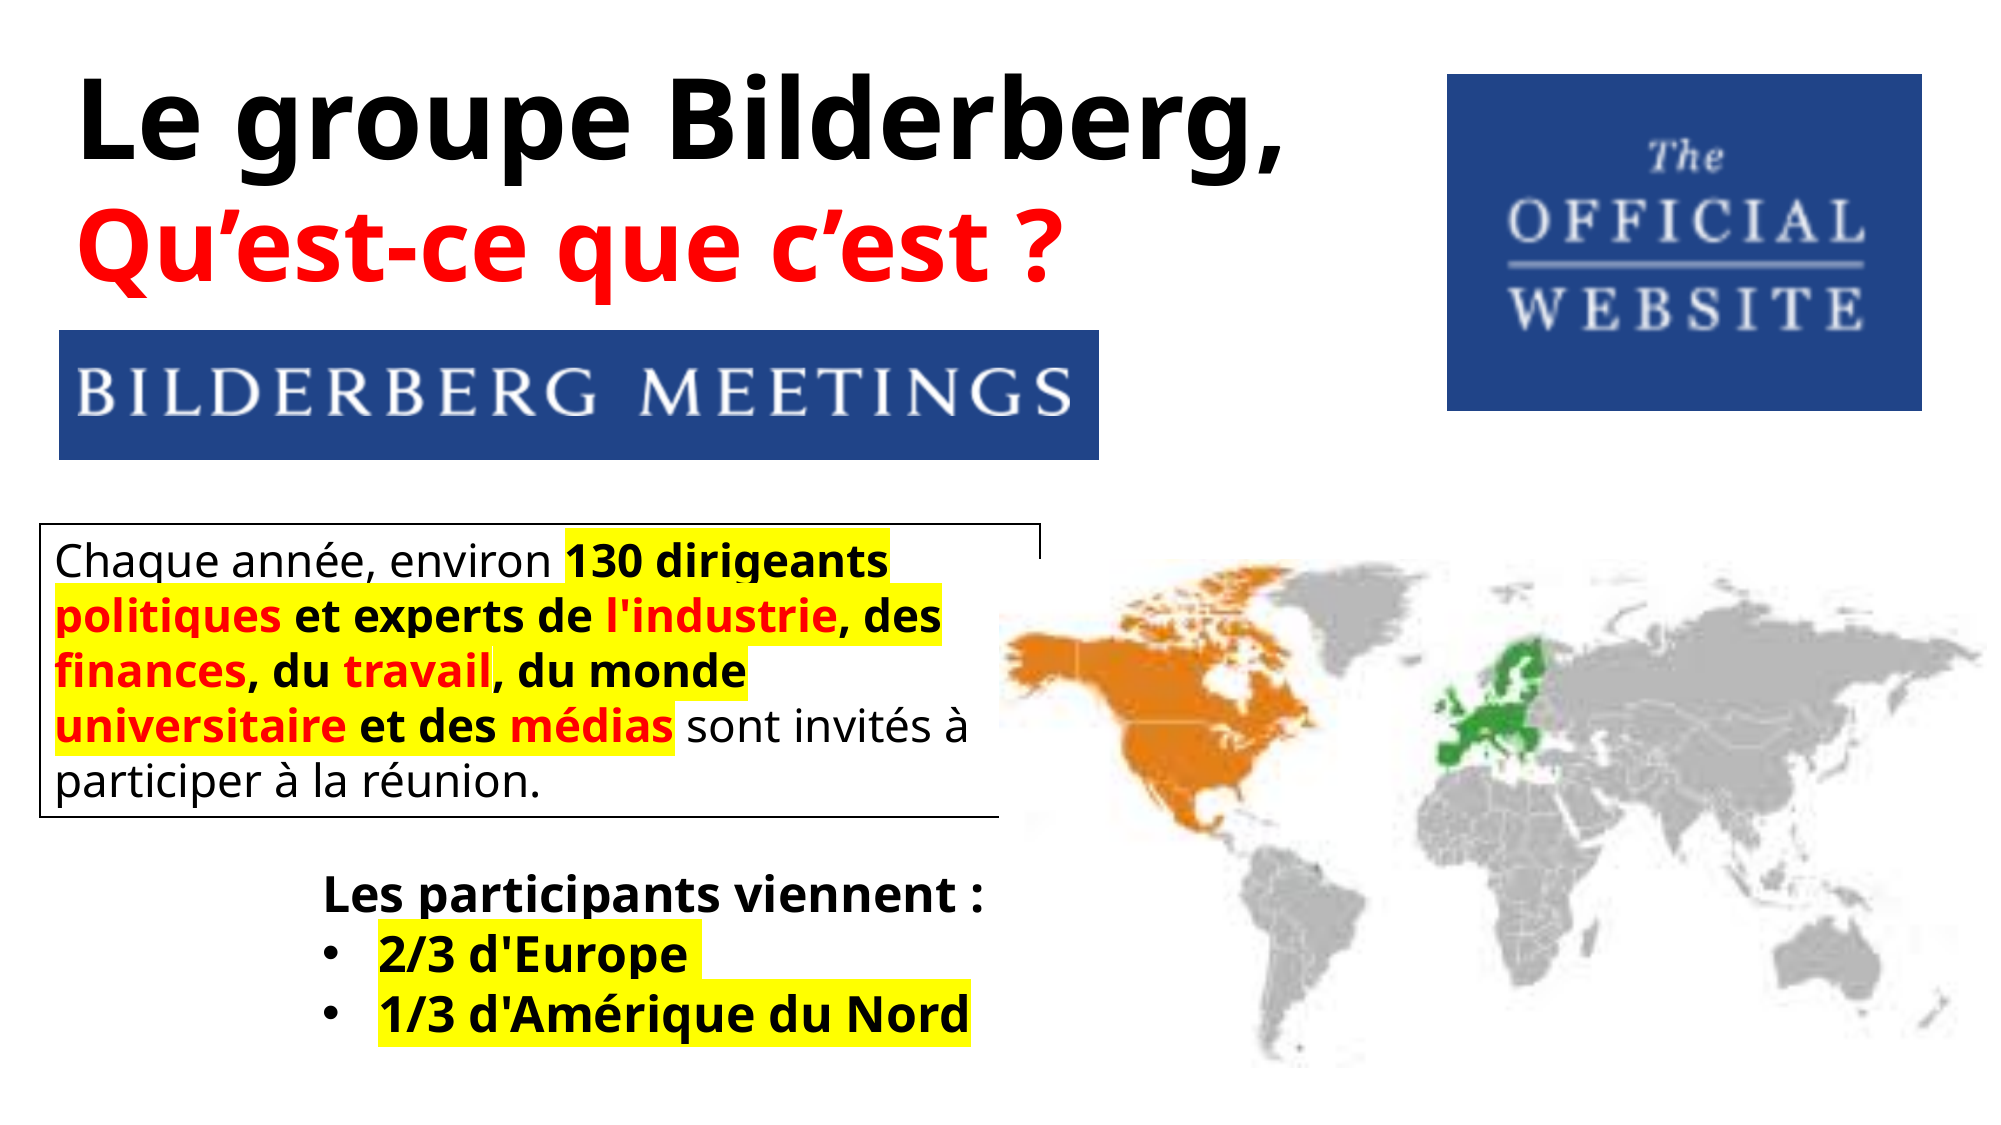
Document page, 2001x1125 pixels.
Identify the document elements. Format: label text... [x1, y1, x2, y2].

picture [1447, 74, 1922, 411]
text_box Le groupe Bilderberg, Qu’est-ce que c’est ? [59, 39, 1941, 312]
picture [999, 559, 1987, 1068]
text_box Les participants viennent : 2/3 d'Europe 1/3 d'Amérique du Nord [307, 854, 1228, 1077]
text_box Chaque année, environ 130 dirigeants politiques et experts de l'industrie, des finances, du travail, du monde universitaire et des médias sont invités à participer à la réunion. [39, 524, 1041, 817]
picture [59, 330, 1099, 461]
